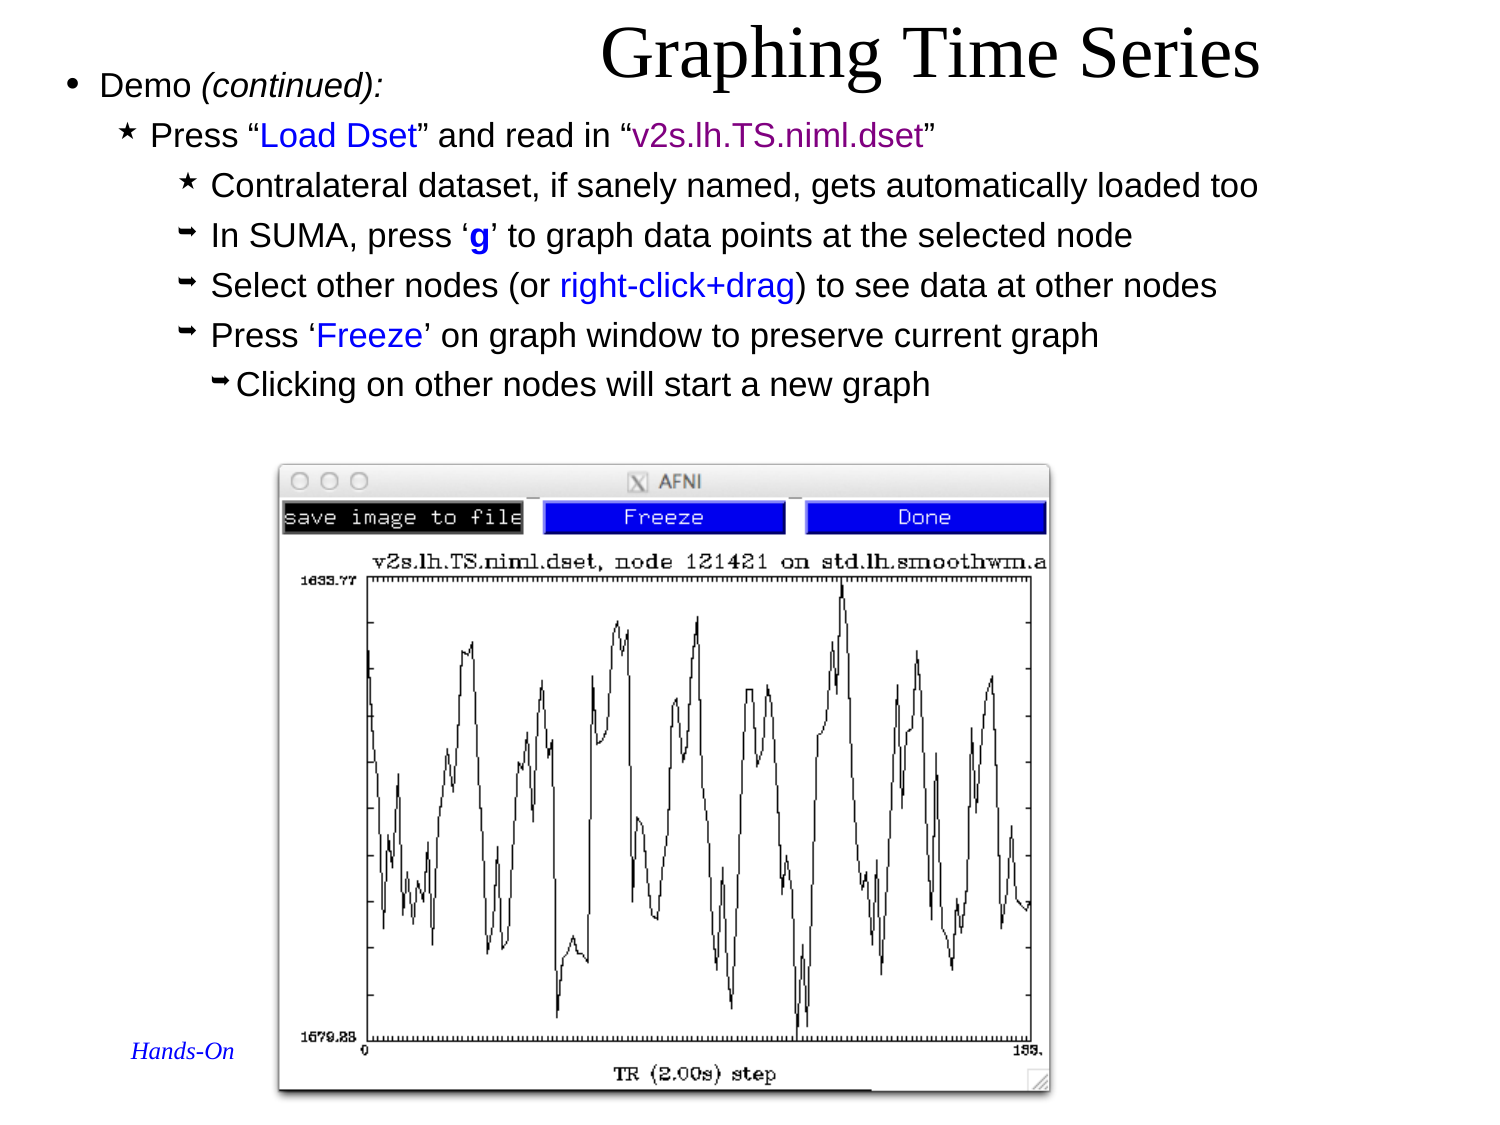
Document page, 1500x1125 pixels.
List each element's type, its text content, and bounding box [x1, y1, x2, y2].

picture [269, 459, 1060, 1106]
text_box Hands-On [116, 1028, 250, 1074]
title Graphing Time Series [293, 0, 1500, 107]
list Demo (continued): Press “Load Dset” and read in “v2s.lh.TS.niml.dset” Contralateral dataset, if sanely named, gets automatically loaded too In SUMA, press ‘g’ to graph data points at the selected node Select other nodes (or right-click+drag) to see data at other nodes Press ‘Freeze’ on graph window to preserve current graph Clicking on other nodes will start a new graph [49, 62, 1425, 413]
